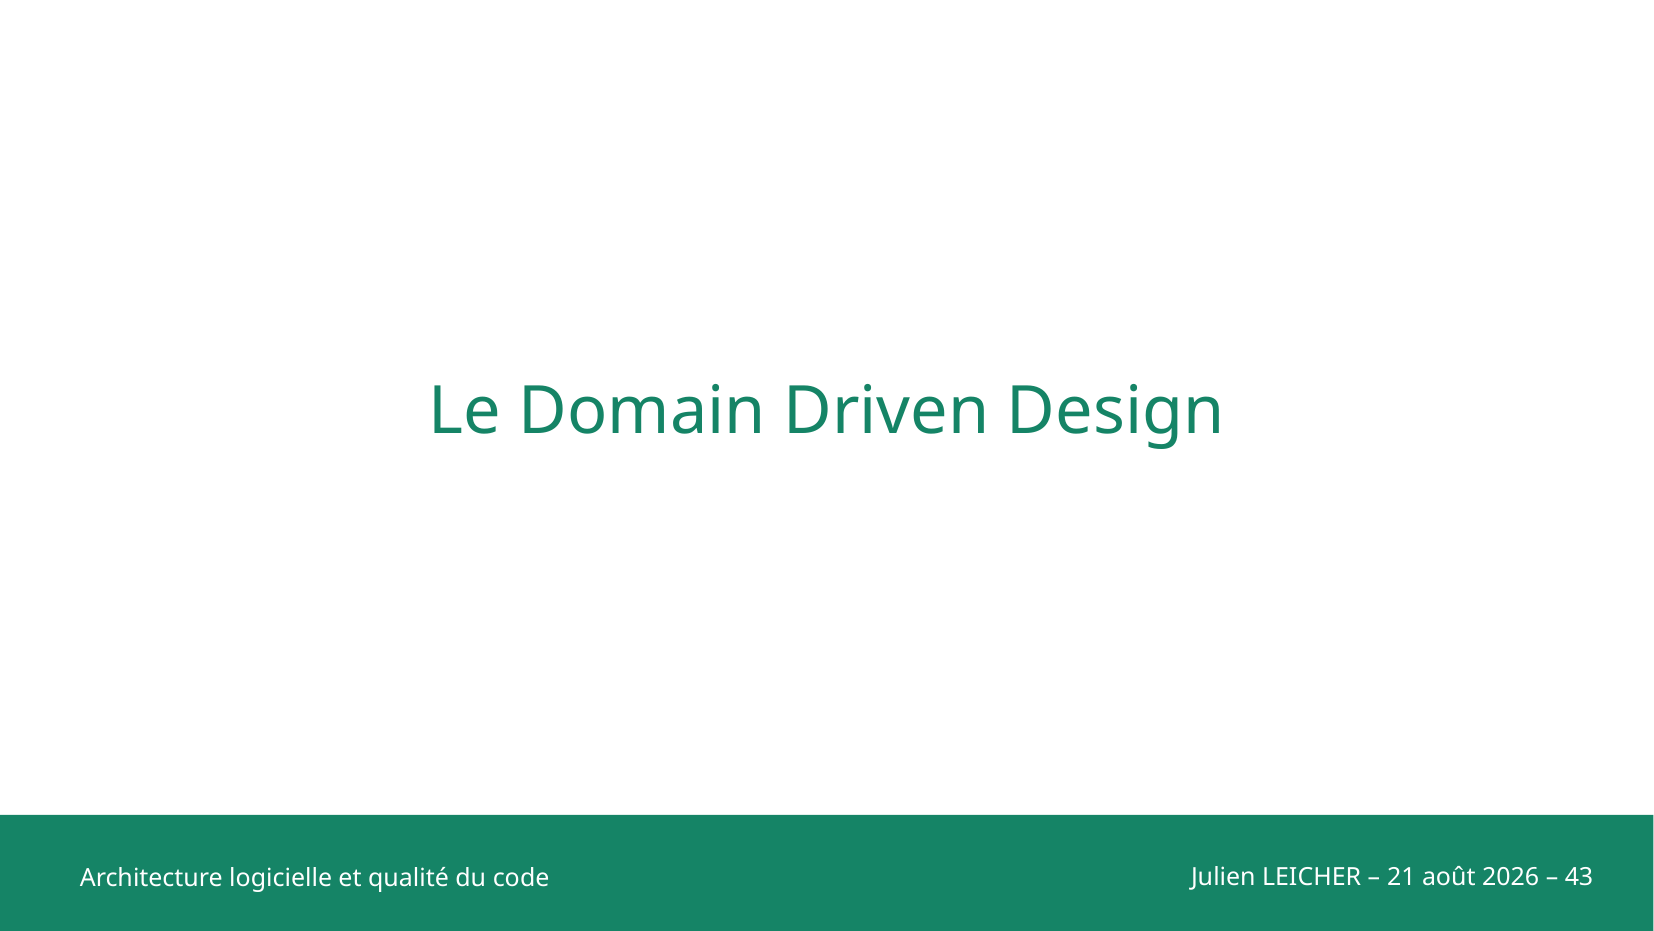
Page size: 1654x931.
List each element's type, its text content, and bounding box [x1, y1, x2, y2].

text_box Julien LEICHER – 18 mars 2022 – <number> [0, 814, 1654, 931]
text_box Le Domain Driven Design [0, 0, 1654, 814]
text_box Architecture logicielle et qualité du code [64, 852, 798, 898]
